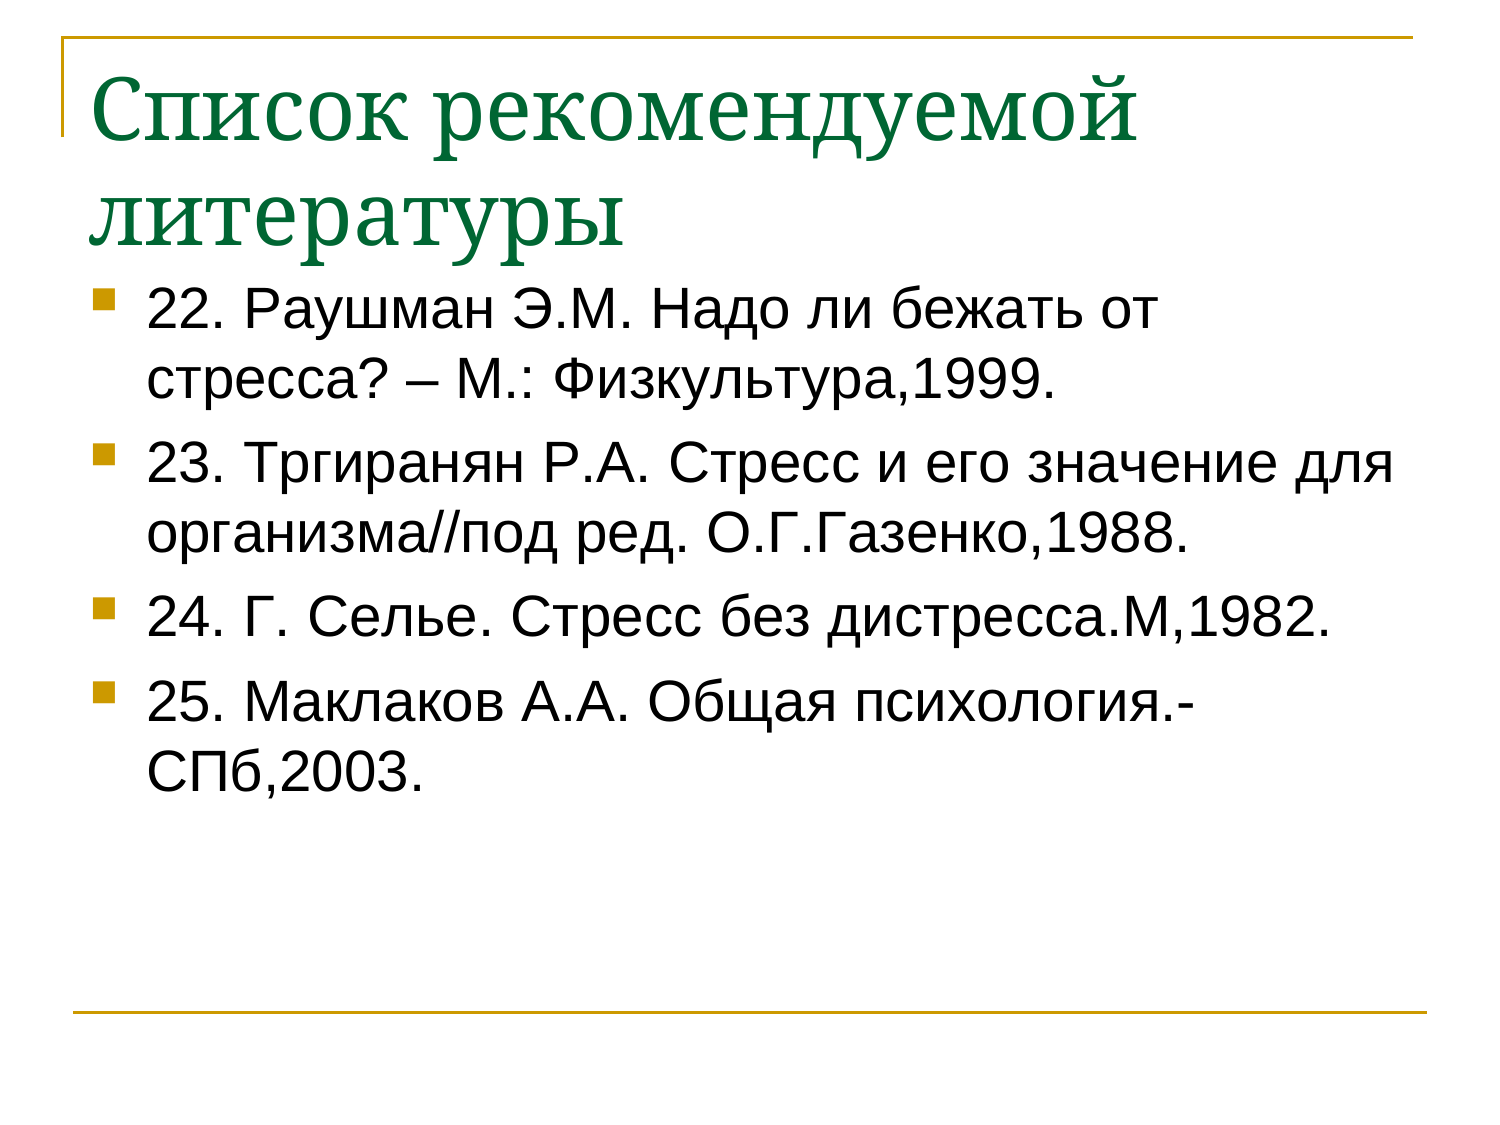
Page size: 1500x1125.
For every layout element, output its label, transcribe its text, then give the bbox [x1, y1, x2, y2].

title Список рекомендуемой литературы [75, 45, 1426, 262]
list 22. Раушман Э.М. Надо ли бежать от стресса? – М.: Физкультура,1999. 23. Тргиранян Р.А. Стресс и его значение для организма//под ред. О.Г.Газенко,1988. 24. Г. Селье. Стресс без дистресса.М,1982. 25. Маклаков А.А. Общая психология.-СПб,2003. [75, 262, 1426, 1006]
